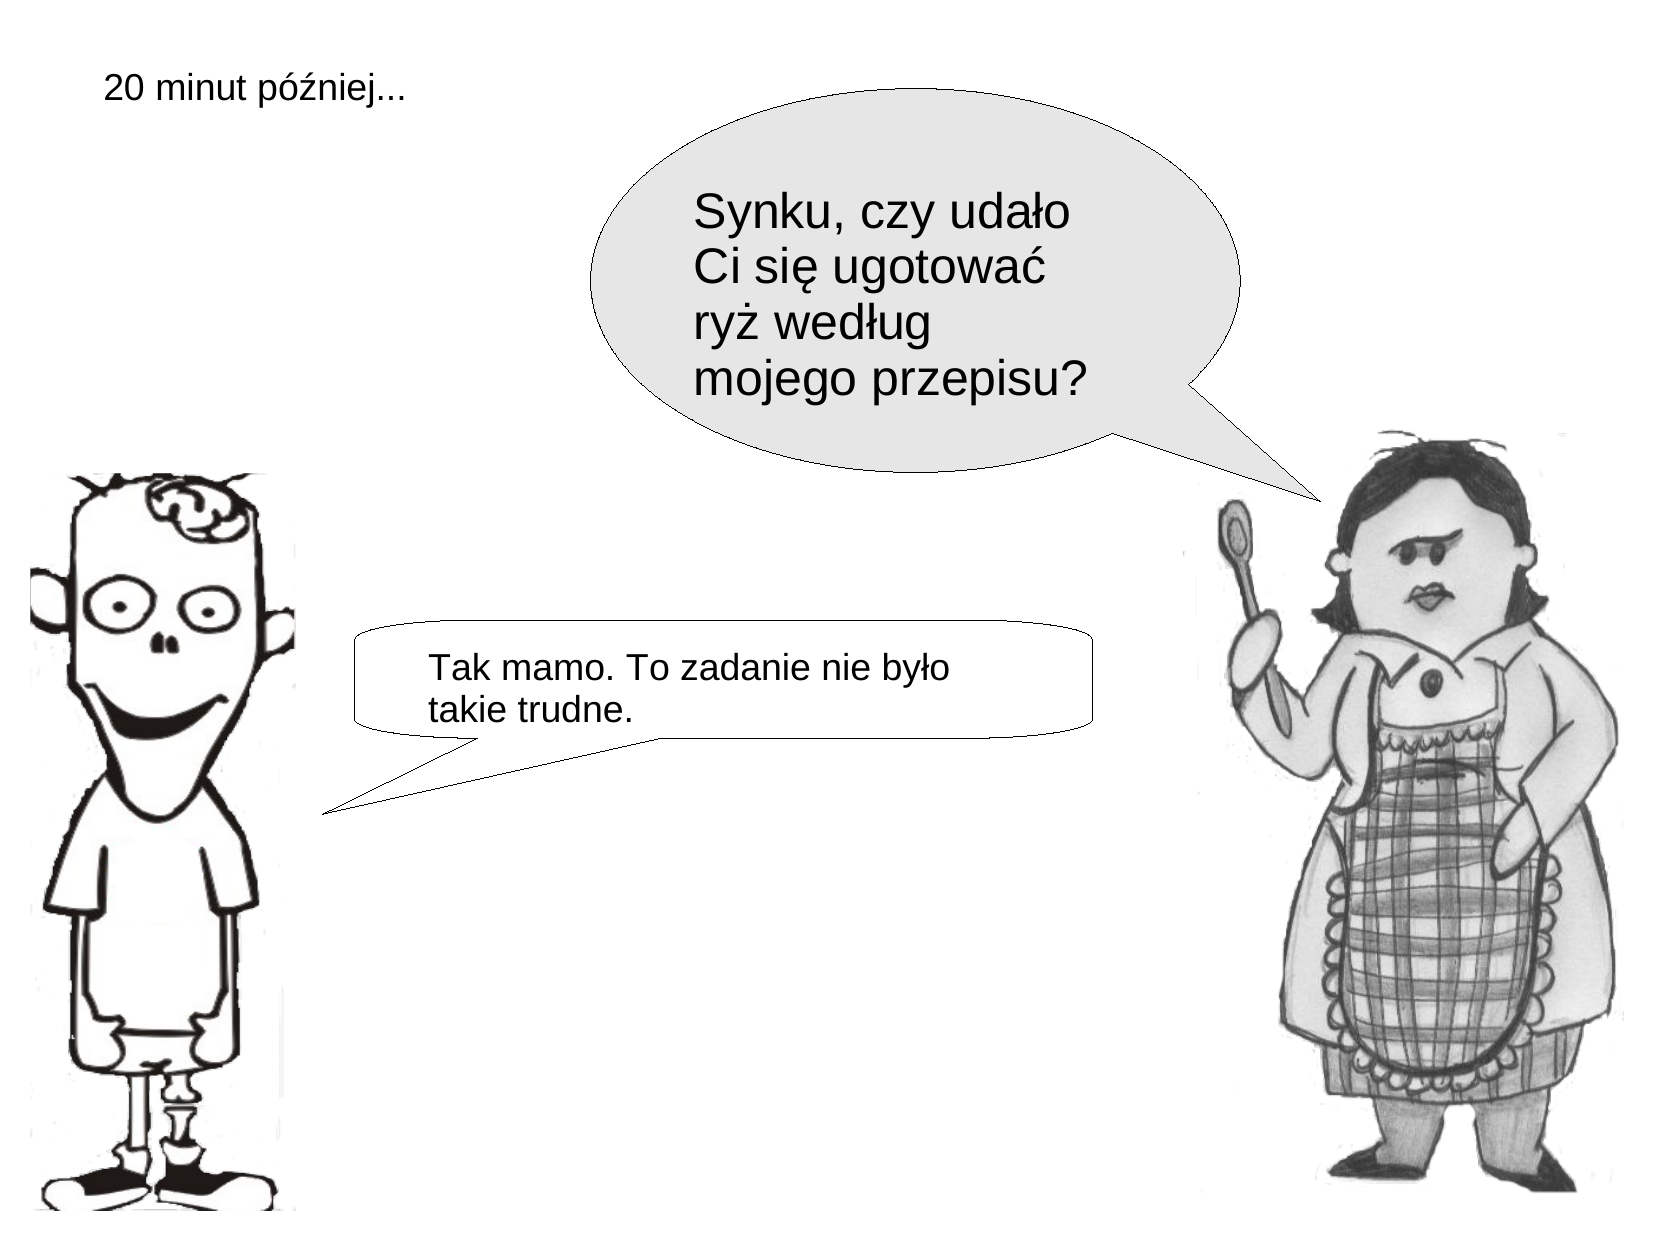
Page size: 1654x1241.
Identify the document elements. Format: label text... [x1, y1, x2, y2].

picture [29, 472, 296, 1211]
text_box 20 minut później... [88, 59, 916, 116]
picture [1181, 413, 1625, 1211]
text_box [590, 88, 1241, 473]
text_box Synku, czy udało Ci się ugotować ryż według mojego przepisu? [679, 175, 1123, 414]
text_box Tak mamo. To zadanie nie było takie trudne. [413, 639, 1034, 739]
